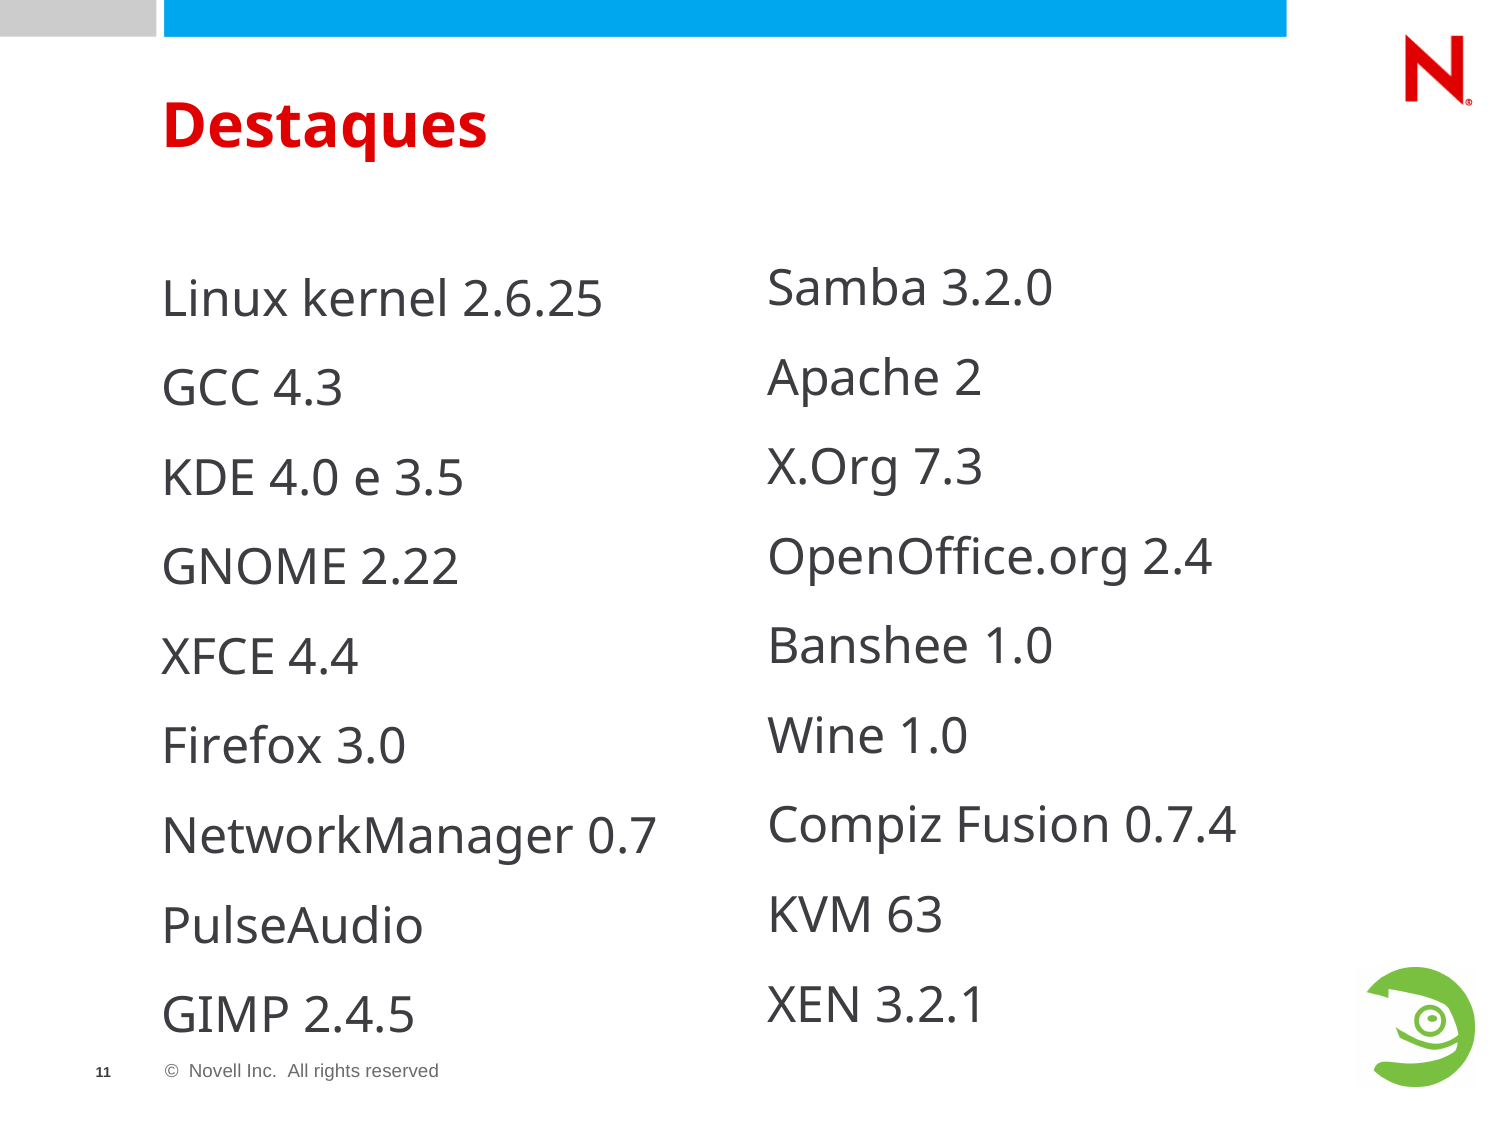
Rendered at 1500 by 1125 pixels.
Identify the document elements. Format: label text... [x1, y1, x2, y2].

title Destaques [161, 41, 1383, 205]
list Samba 3.2.0 Apache 2 X.Org 7.3 OpenOffice.org 2.4 Banshee 1.0 Wine 1.0 Compiz Fusion 0.7.4 KVM 63 XEN 3.2.1 [767, 248, 1405, 980]
picture [1355, 967, 1475, 1087]
list Linux kernel 2.6.25 GCC 4.3 KDE 4.0 e 3.5 GNOME 2.22 XFCE 4.4 Firefox 3.0 NetworkManager 0.7 PulseAudio GIMP 2.4.5 [161, 259, 748, 991]
picture [1403, 32, 1473, 107]
